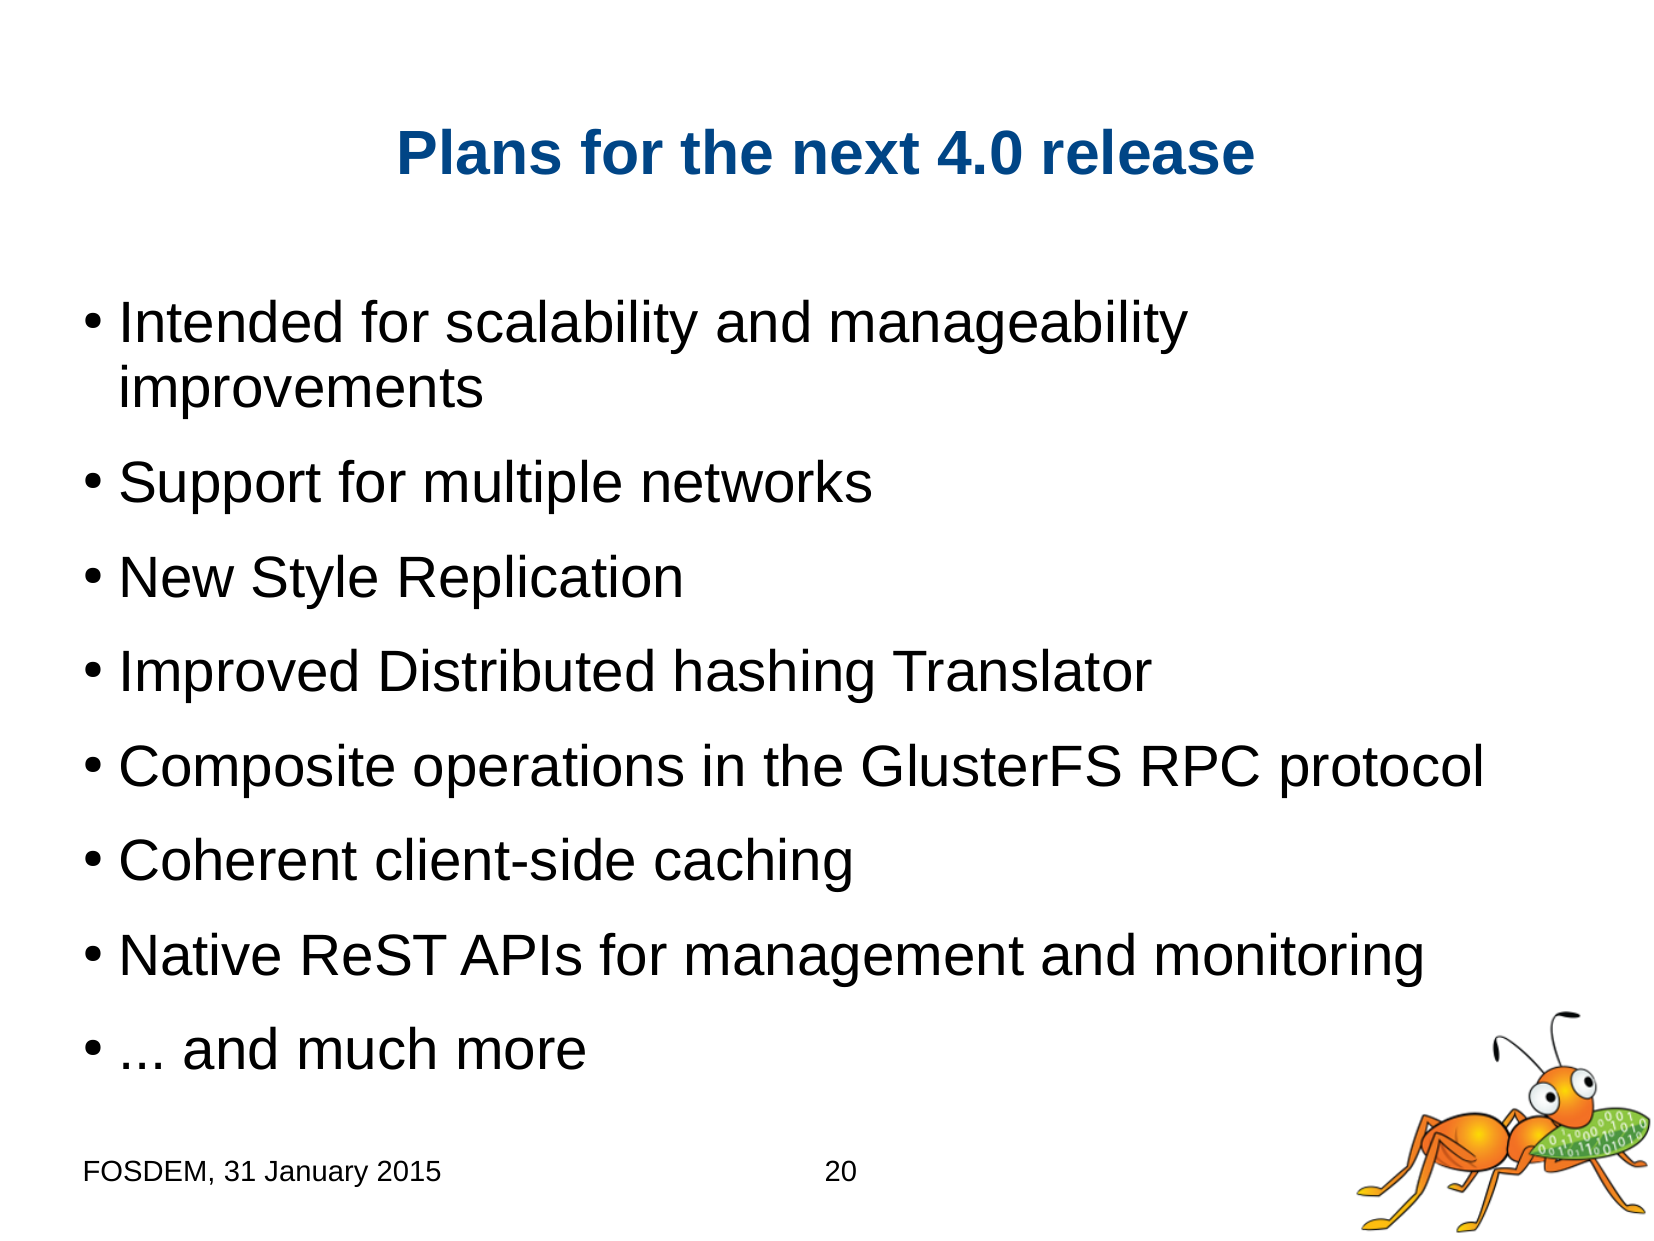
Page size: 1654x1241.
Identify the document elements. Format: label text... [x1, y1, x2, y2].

picture [1353, 1009, 1654, 1235]
title Plans for the next 4.0 release [82, 49, 1571, 257]
list Intended for scalability and manageability improvements Support for multiple networks New Style Replication Improved Distributed hashing Translator Composite operations in the GlusterFS RPC protocol Coherent client-side caching Native ReST APIs for management and monitoring ... and much more [82, 290, 1571, 1010]
